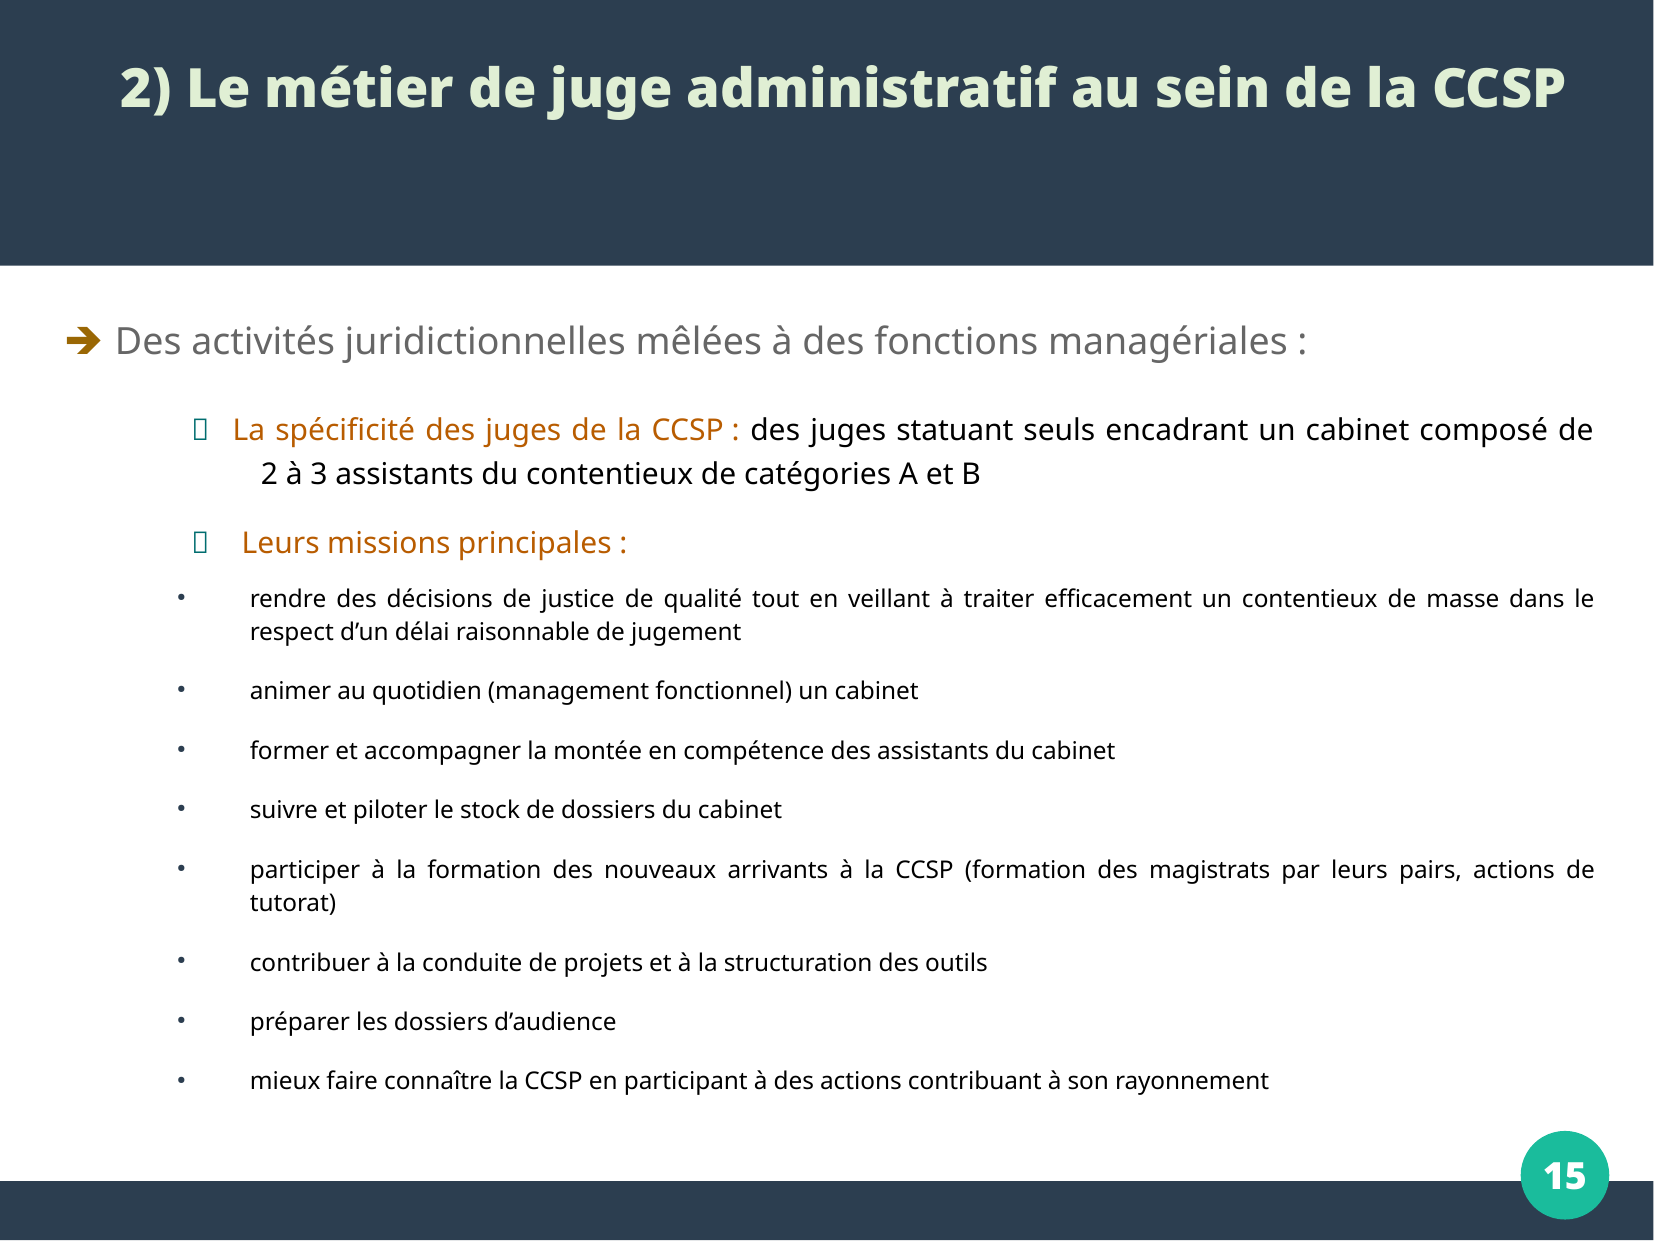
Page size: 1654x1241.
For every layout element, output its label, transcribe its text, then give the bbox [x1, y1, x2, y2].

list  Des activités juridictionnelles mêlées à des fonctions managériales :  La spécificité des juges de la CCSP : des juges statuant seuls encadrant un cabinet composé de 2 à 3 assistants du contentieux de catégories A et B  Leurs missions principales : rendre des décisions de justice de qualité tout en veillant à traiter efficacement un contentieux de masse dans le respect d’un délai raisonnable de jugement animer au quotidien (management fonctionnel) un cabinet former et accompagner la montée en compétence des assistants du cabinet suivre et piloter le stock de dossiers du cabinet participer à la formation des nouveaux arrivants à la CCSP (formation des magistrats par leurs pairs, actions de tutorat) contribuer à la conduite de projets et à la structuration des outils préparer les dossiers d’audience mieux faire connaître la CCSP en participant à des actions contribuant à son rayonnement [0, 224, 1595, 1099]
title 2) Le métier de juge administratif au sein de la CCSP [59, 49, 1630, 187]
